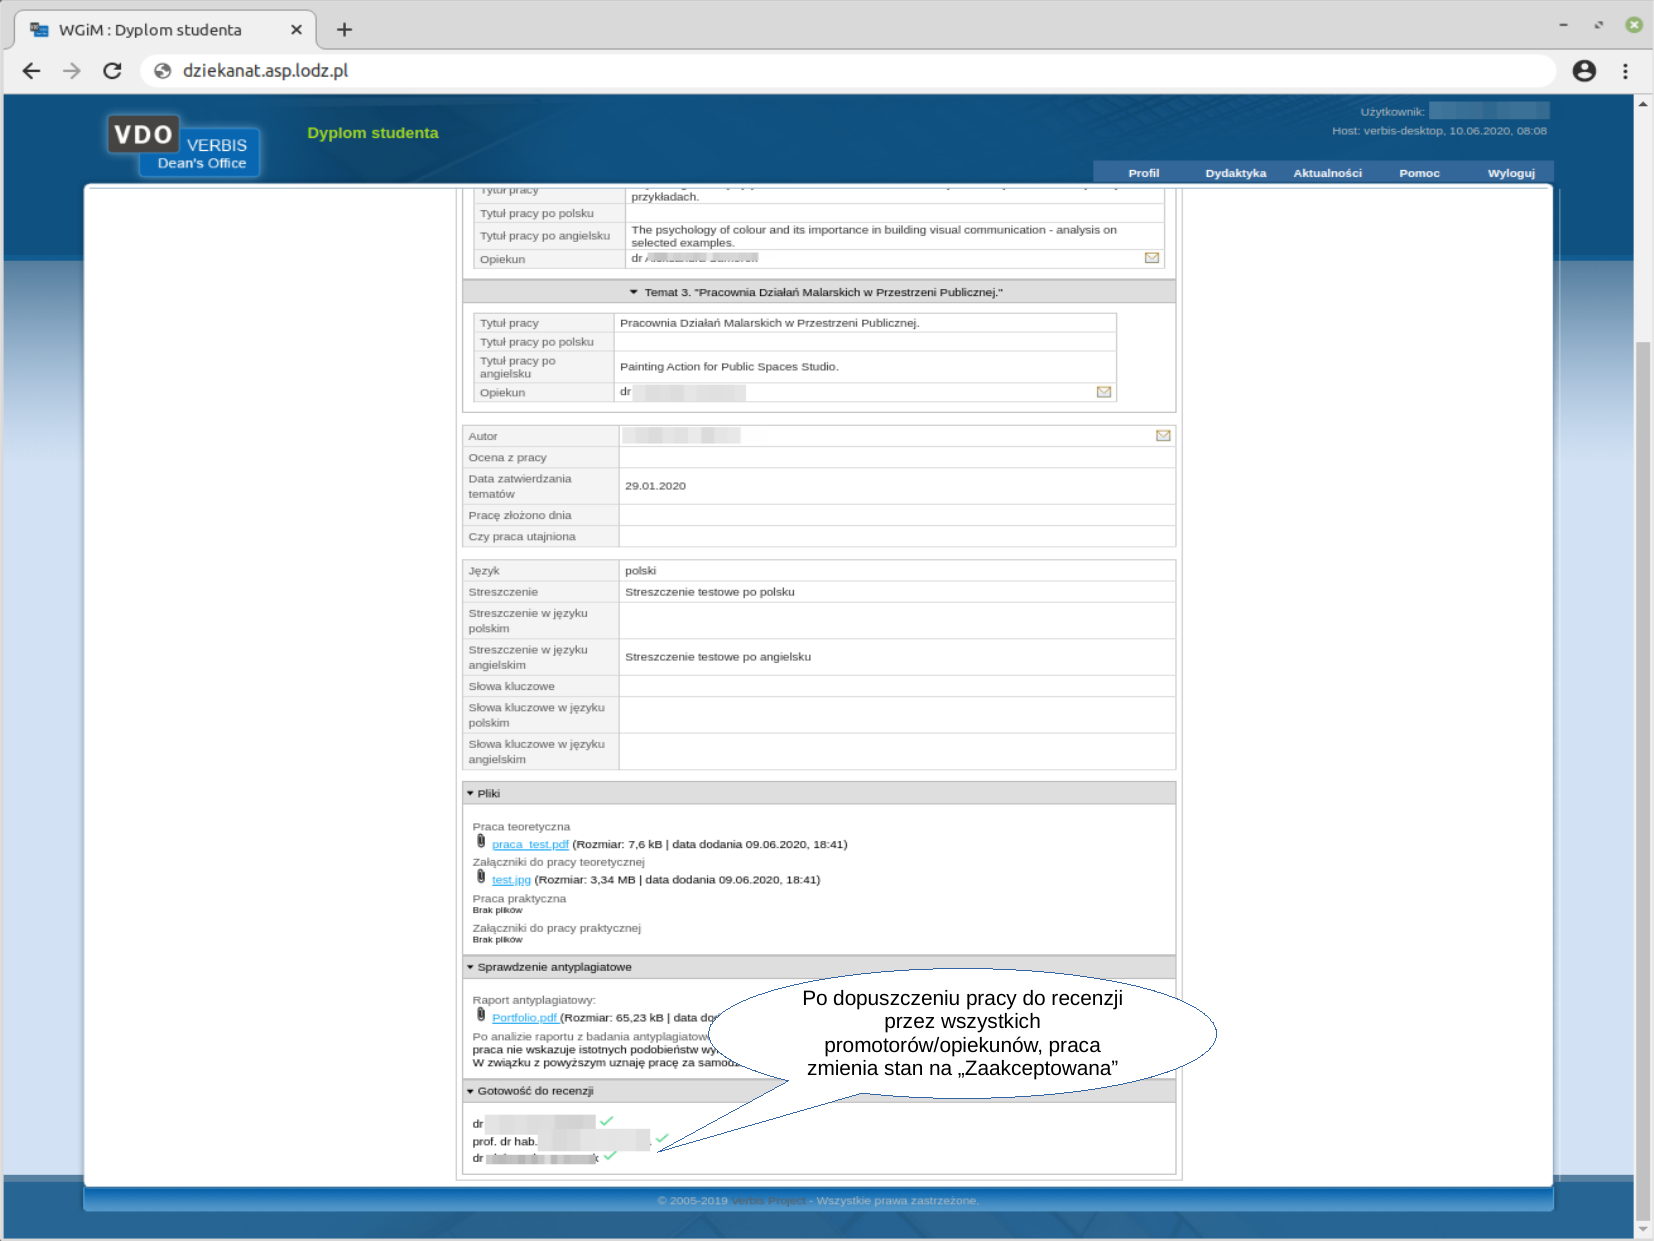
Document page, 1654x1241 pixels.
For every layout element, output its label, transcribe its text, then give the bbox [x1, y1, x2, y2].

text_box Po dopuszczeniu pracy do recenzji przez wszystkich promotorów/opiekunów, praca zmienia stan na „Zaakceptowana” [657, 968, 1217, 1153]
picture [0, 0, 1654, 1241]
